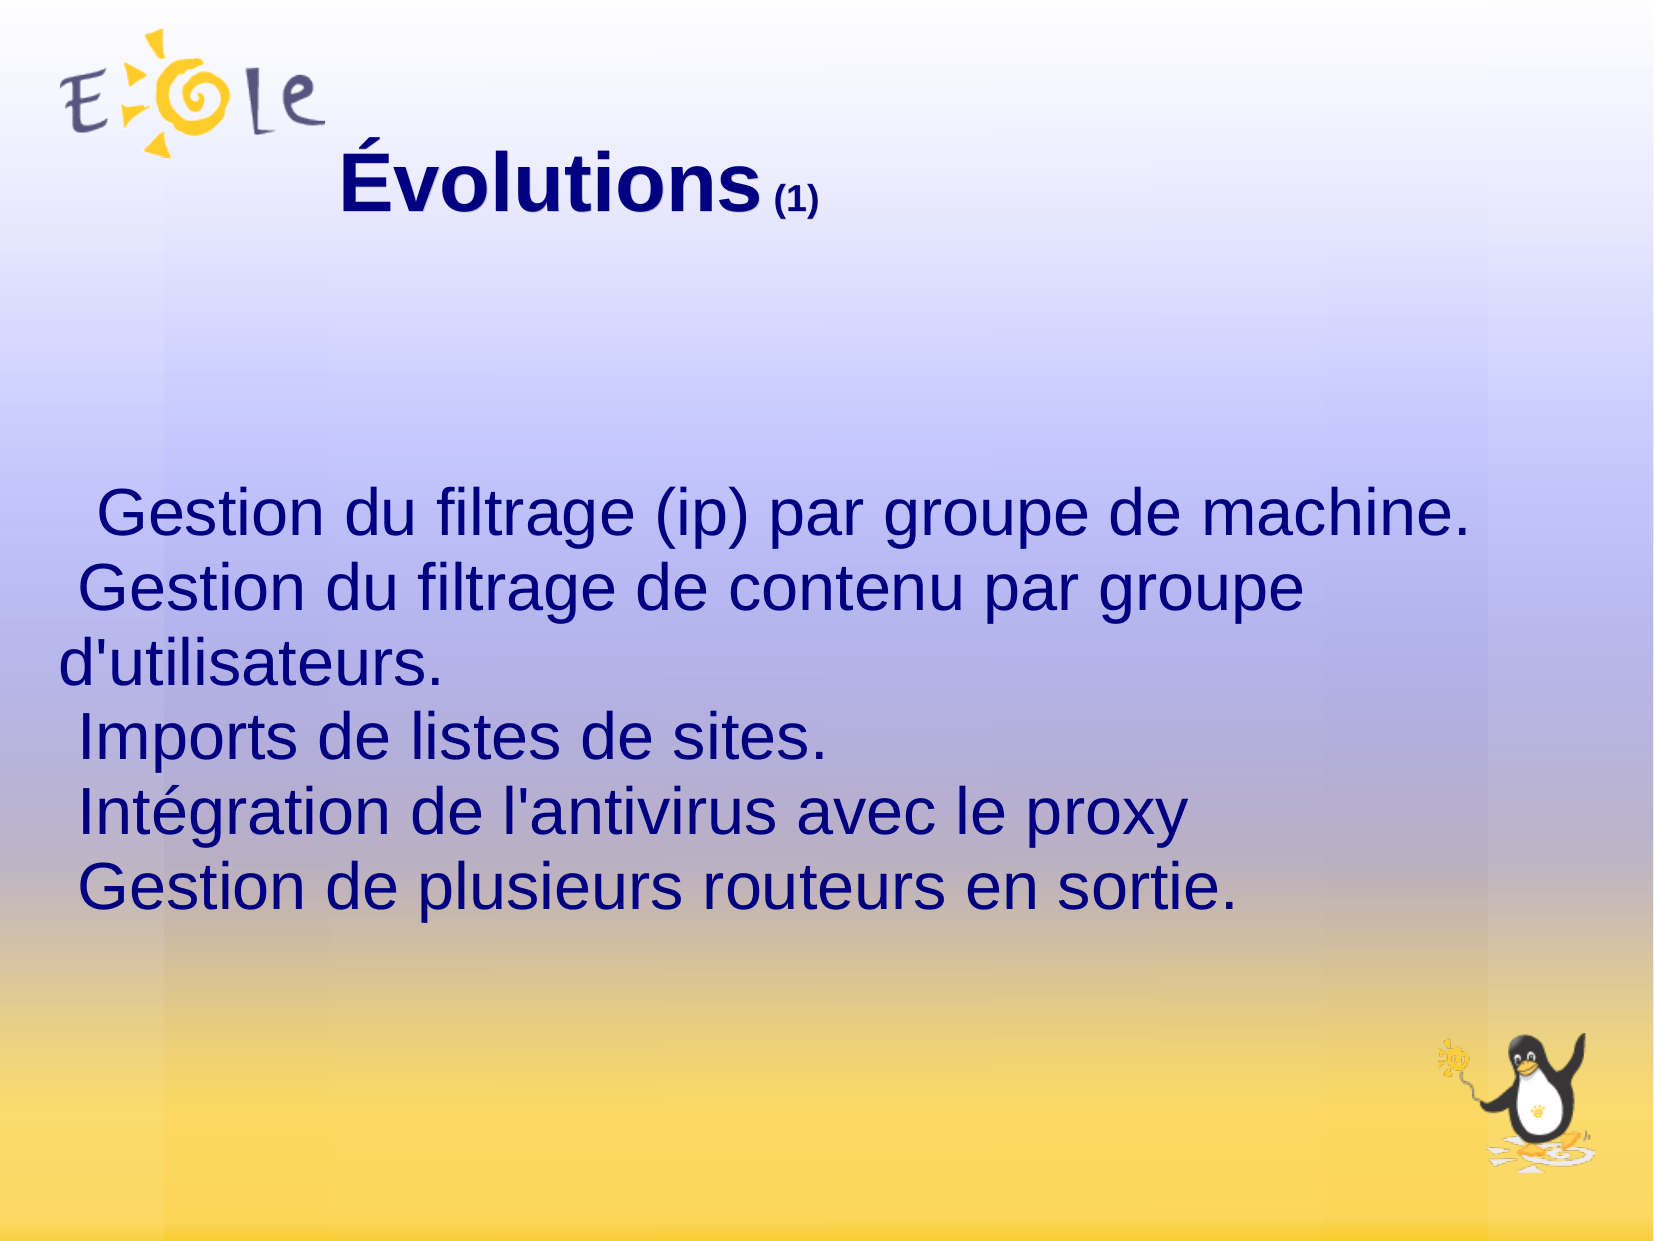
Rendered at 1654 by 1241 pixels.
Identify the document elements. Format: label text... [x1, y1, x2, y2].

text_box Évolutions (1) [323, 128, 858, 251]
subtitle Gestion du filtrage (ip) par groupe de machine. Gestion du filtrage de contenu par groupe d'utilisateurs. Imports de listes de sites. Intégration de l'antivirus avec le proxy Gestion de plusieurs routeurs en sortie. [59, 297, 1571, 1102]
picture [0, 0, 1654, 1241]
